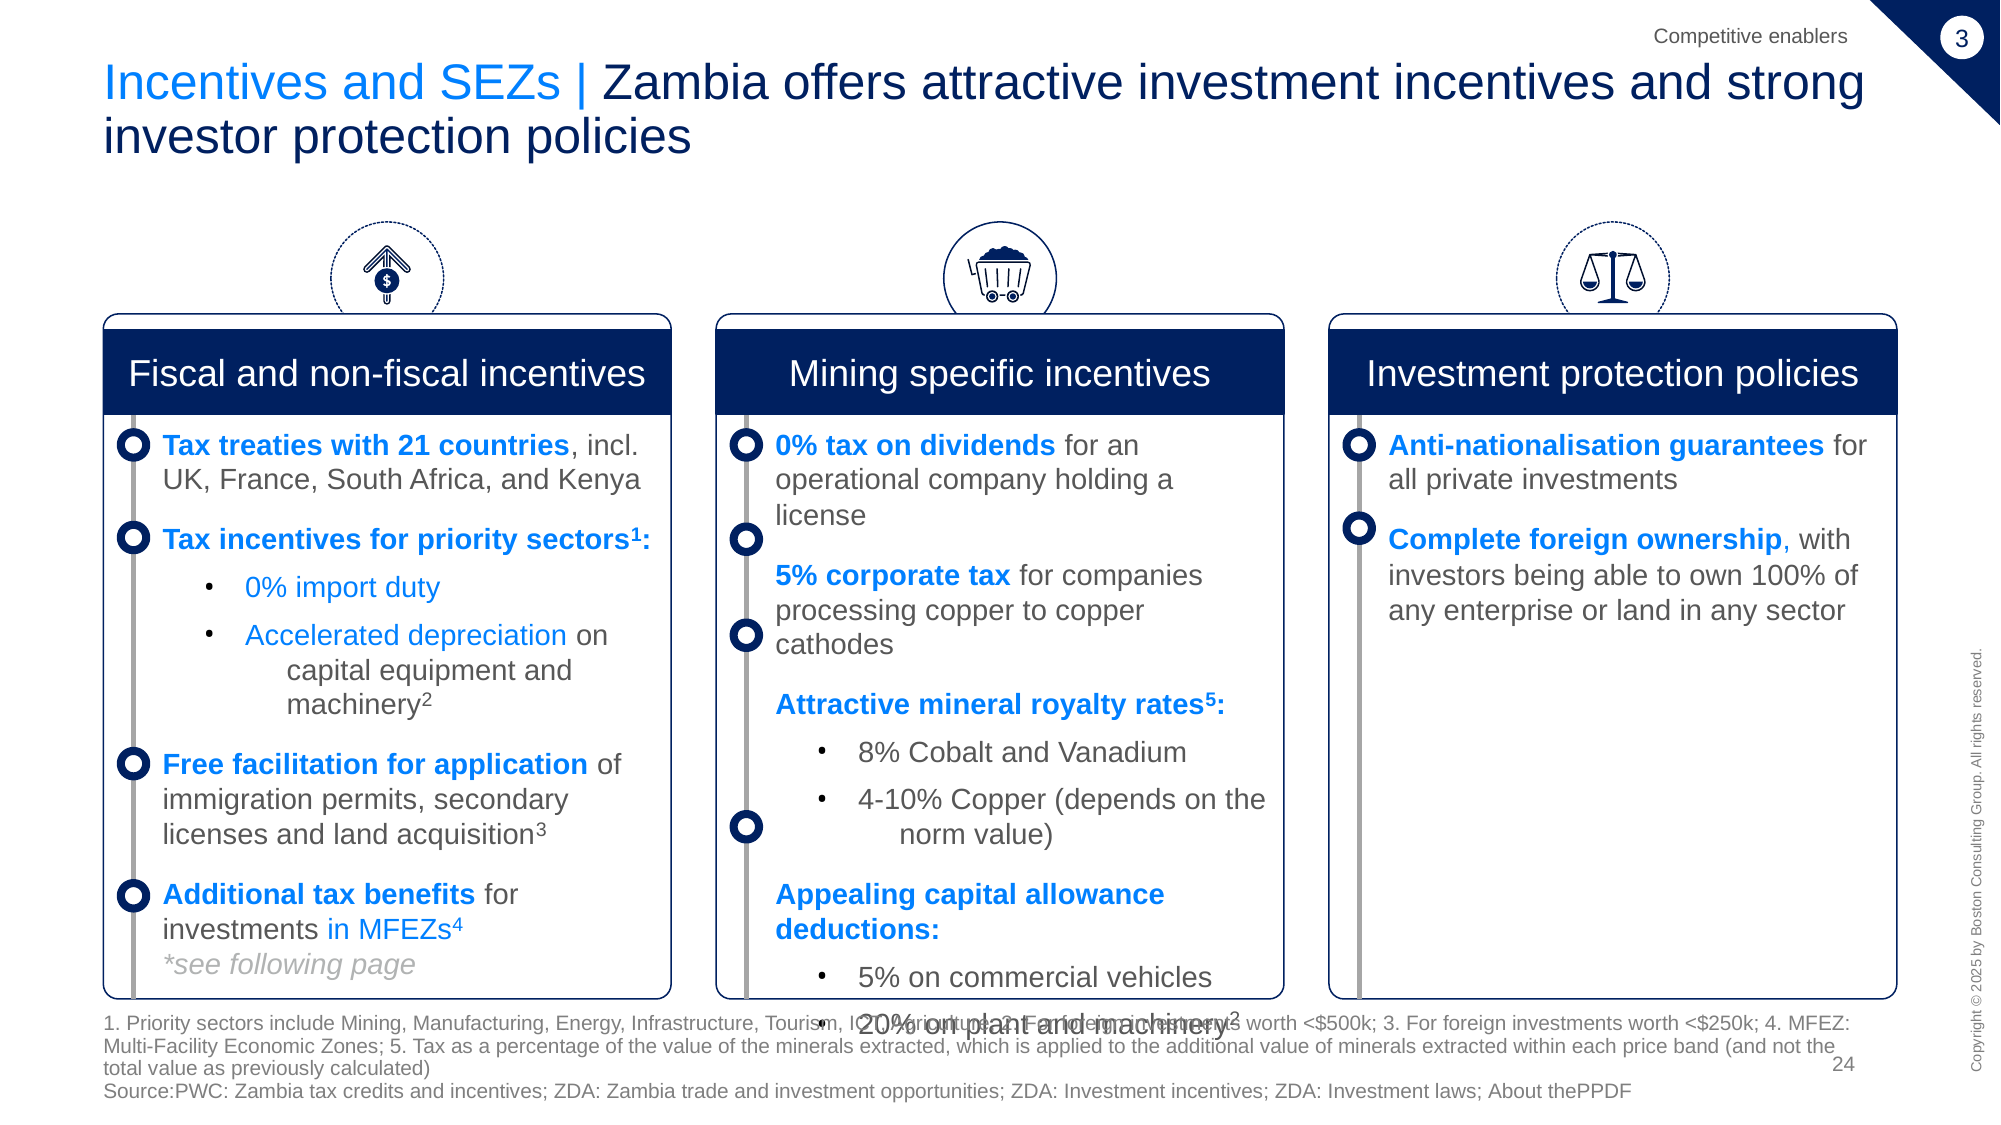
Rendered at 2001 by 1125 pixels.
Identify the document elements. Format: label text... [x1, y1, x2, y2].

title Incentives and SEZs | Zambia offers attractive investment incentives and strong investor protection policies [103, 55, 1897, 165]
text_box Fiscal and non-fiscal incentives [103, 329, 671, 414]
text_box 3 [1940, 15, 1984, 60]
text_box [103, 221, 672, 999]
text_box Mining specific incentives [716, 329, 1284, 414]
text_box Competitive enablers [1653, 14, 1892, 56]
text_box [716, 414, 1284, 999]
text_box Anti-nationalisation guarantees for all private investments Complete foreign ownership, with investors being able to own 100% of any enterprise or land in any sector [1388, 425, 1884, 689]
text_box Tax treaties with 21 countries, incl. UK, France, South Africa, and Kenya Tax incentives for priority sectors1: 0% import duty Accelerated depreciation on capital equipment and machinery2 Free facilitation for application of immigration permits, secondary licenses and land acquisition3 Additional tax benefits for investments in MFEZs4 *see following page [162, 425, 658, 987]
text_box Investment protection policies [1329, 329, 1897, 414]
text_box [716, 221, 1284, 329]
text_box [1328, 221, 1897, 999]
text_box [1869, 0, 2000, 126]
text_box 1. Priority sectors include Mining, Manufacturing, Energy, Infrastructure, Tourism, ICT, Agriculture; 2. For foreign investments worth <$500k; 3. For foreign investments worth <$250k; 4. MFEZ: Multi-Facility Economic Zones; 5. Tax as a percentage of the value of the minerals extracted, which is applied to the additional value of minerals extracted within each price band (and not the total value as previously calculated) Source:PWC: Zambia tax credits and incentives; ZDA: Zambia trade and investment opportunities; ZDA: Investment incentives; ZDA: Investment laws; About the PPDF [103, 1013, 1872, 1103]
text_box 0% tax on dividends for an operational company holding a license 5% corporate tax for companies processing copper to copper cathodes Attractive mineral royalty rates5: 8% Cobalt and Vanadium 4-10% Copper (depends on the norm value) Appealing capital allowance deductions: 5% on commercial vehicles 20% on plant and machinery2 [775, 425, 1271, 977]
